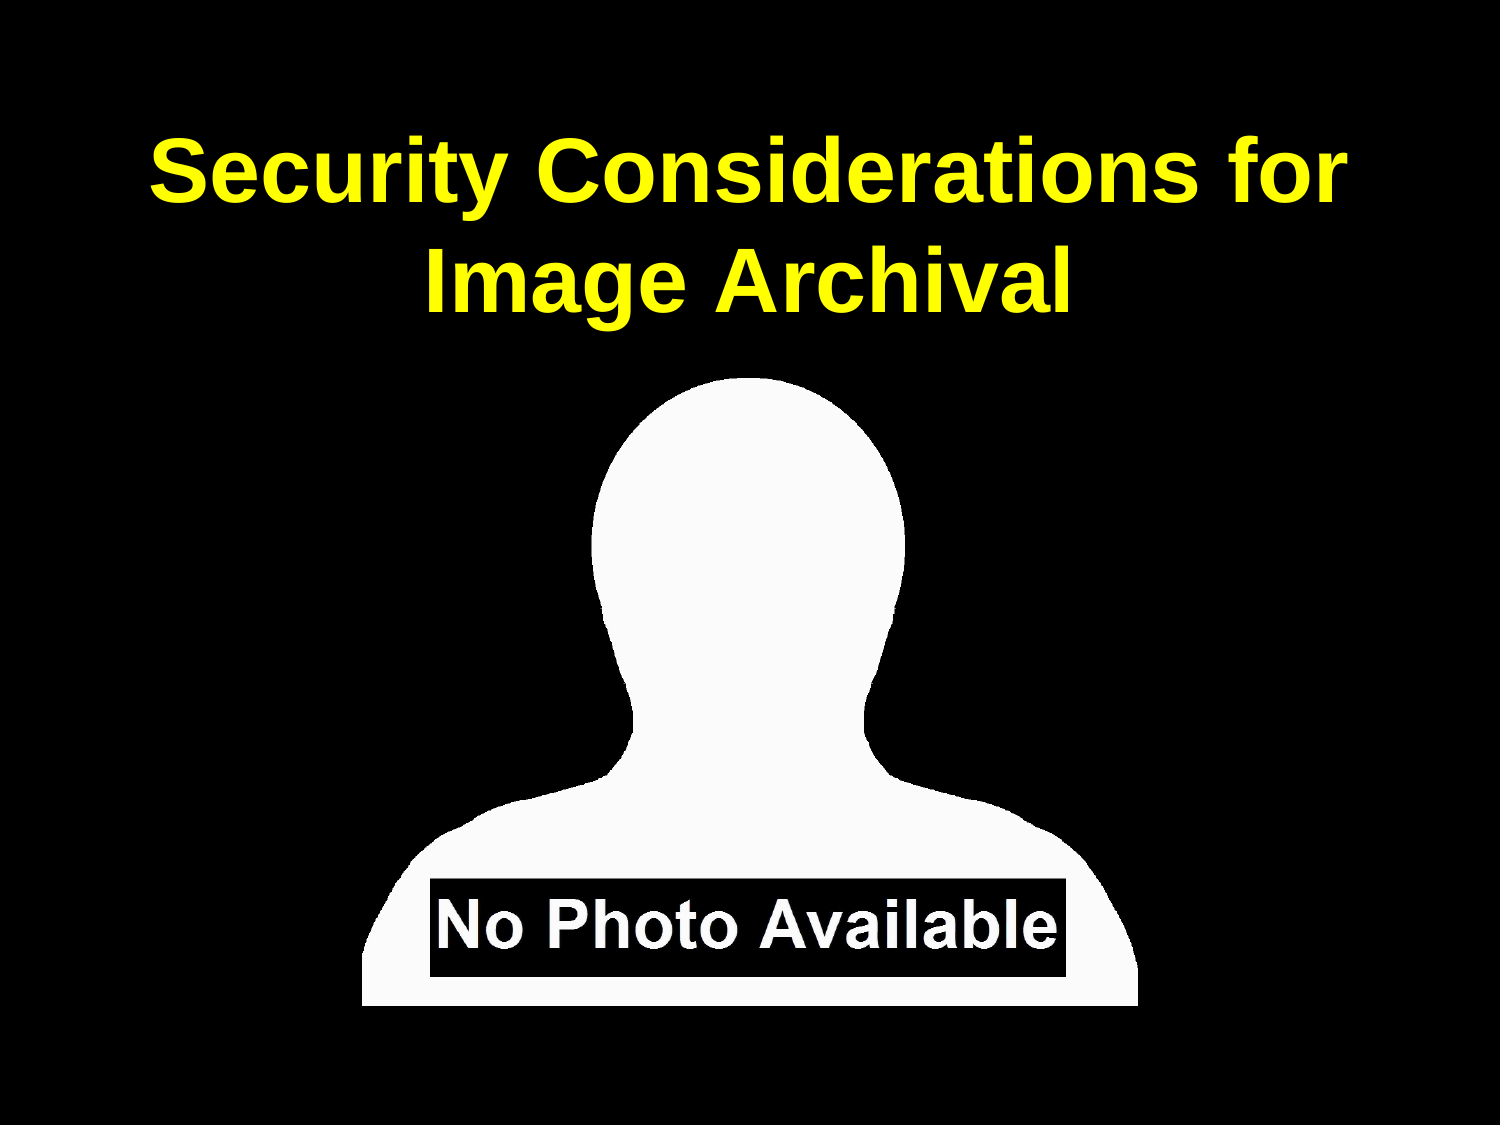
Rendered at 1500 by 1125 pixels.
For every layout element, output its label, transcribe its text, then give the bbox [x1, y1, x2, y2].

picture [362, 374, 1138, 1006]
title Security Considerations for Image Archival [112, 99, 1388, 342]
